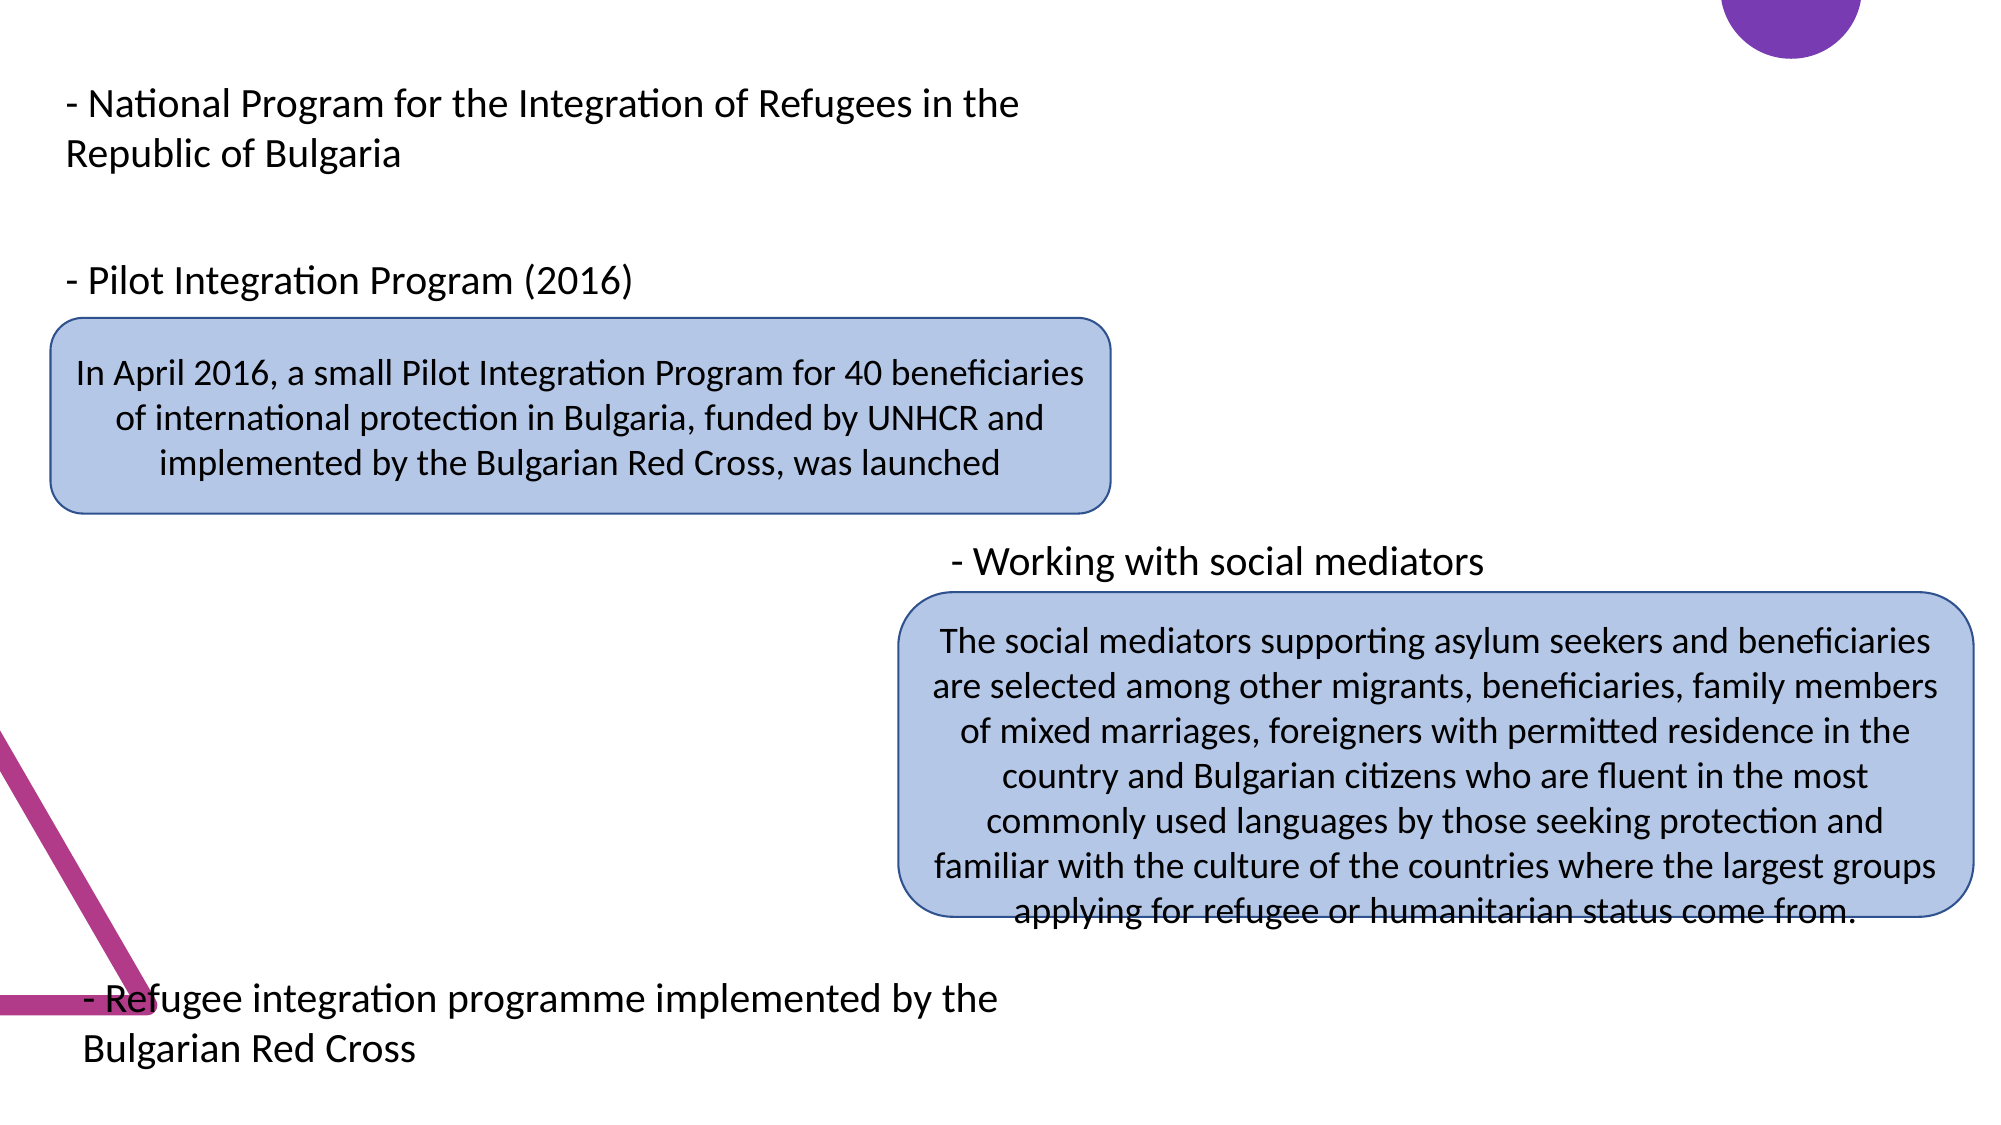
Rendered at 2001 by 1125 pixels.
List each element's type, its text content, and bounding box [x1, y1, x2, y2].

text_box - Working with social mediators [935, 526, 1937, 593]
text_box The social mediators supporting asylum seekers and beneficiaries are selected among other migrants, beneficiaries, family members of mixed marriages, foreigners with permitted residence in the country and Bulgarian citizens who are fluent in the most commonly used languages by those seeking protection and familiar with the culture of the countries where the largest groups applying for refugee or humanitarian status come from. [898, 592, 1974, 917]
text_box - Refugee integration programme implemented by the Bulgarian Red Cross [67, 963, 1068, 1125]
text_box - National Program for the Integration of Refugees in the Republic of Bulgaria [50, 68, 1051, 185]
text_box In April 2016, a small Pilot Integration Program for 40 beneficiaries of international protection in Bulgaria, funded by UNHCR and implemented by the Bulgarian Red Cross, was launched [50, 317, 1111, 514]
text_box - Pilot Integration Program (2016) [50, 245, 1051, 312]
